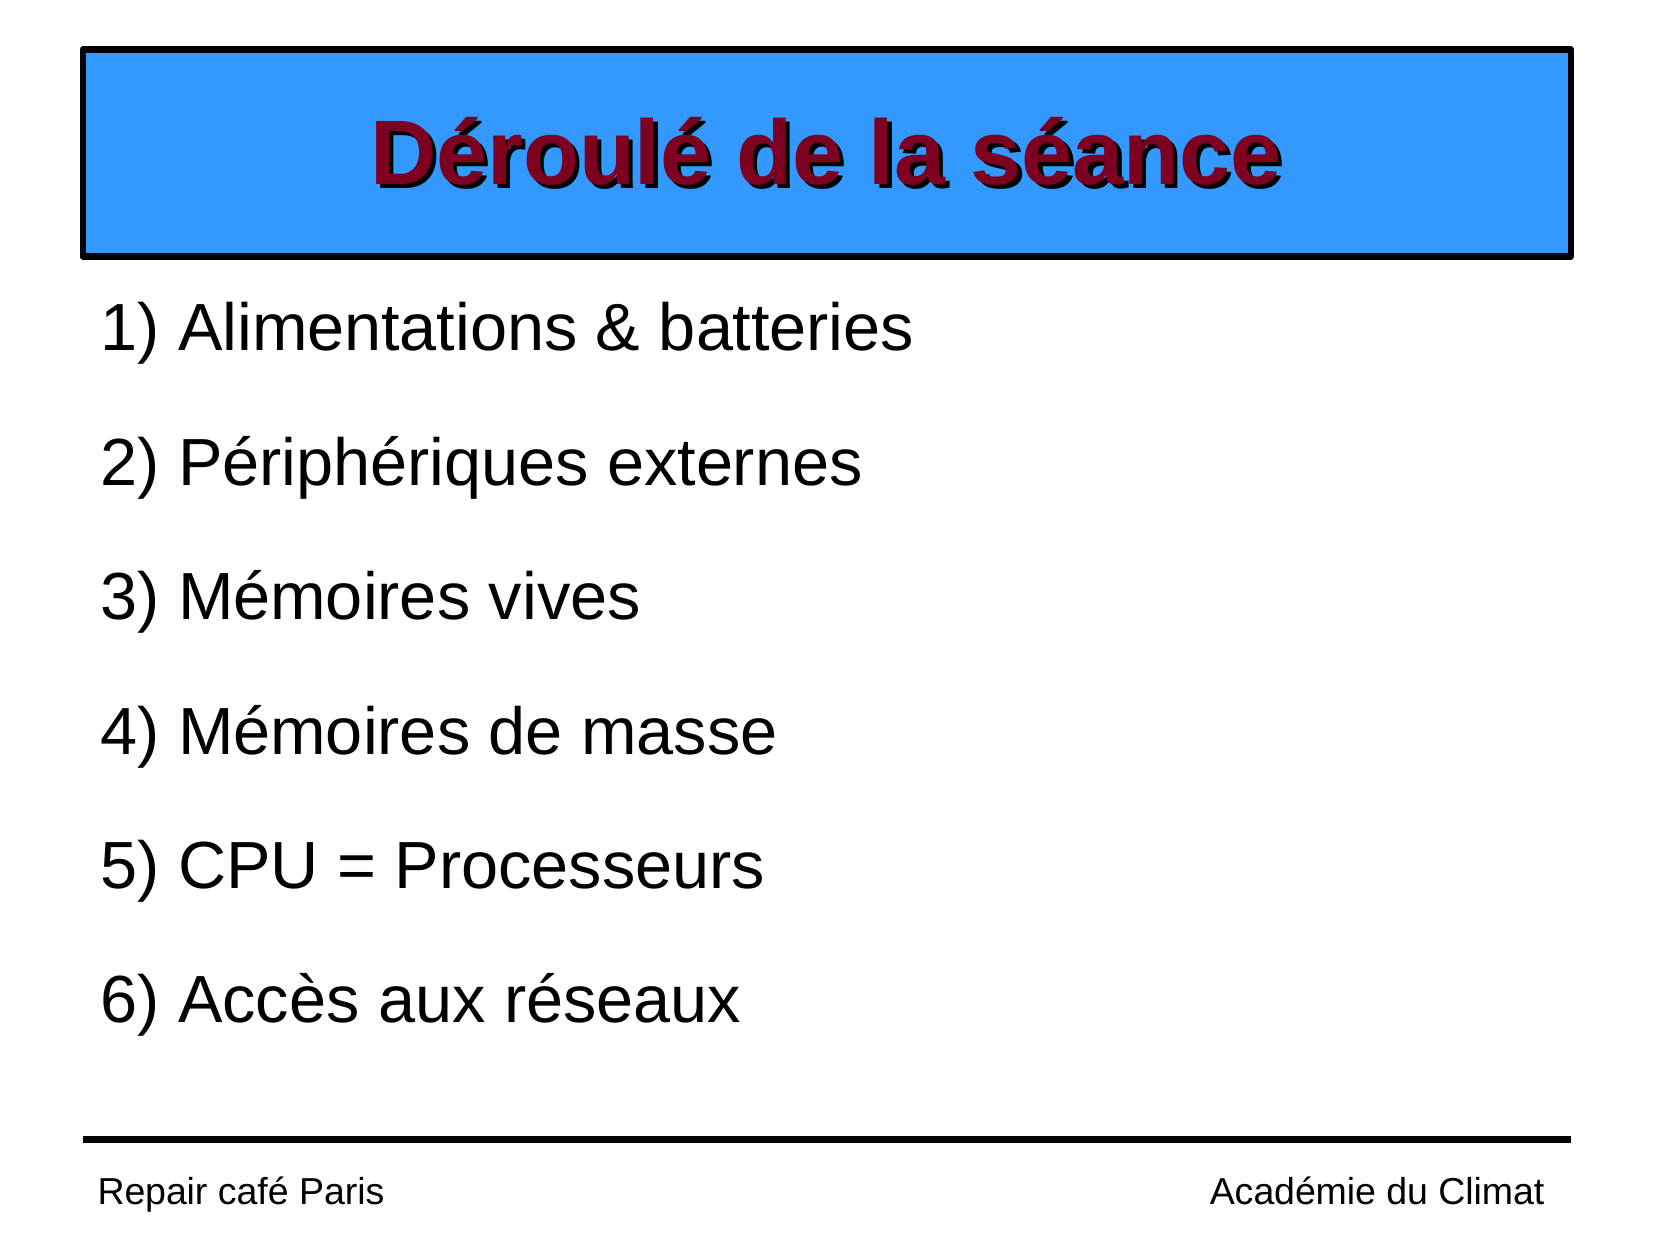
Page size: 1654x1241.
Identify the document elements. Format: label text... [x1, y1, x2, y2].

list Alimentations & batteries Périphériques externes Mémoires vives Mémoires de masse CPU = Processeurs Accès aux réseaux [82, 290, 1571, 1109]
title Déroulé de la séance [82, 49, 1571, 257]
text_box Repair café Paris Académie du Climat [82, 1163, 1571, 1221]
